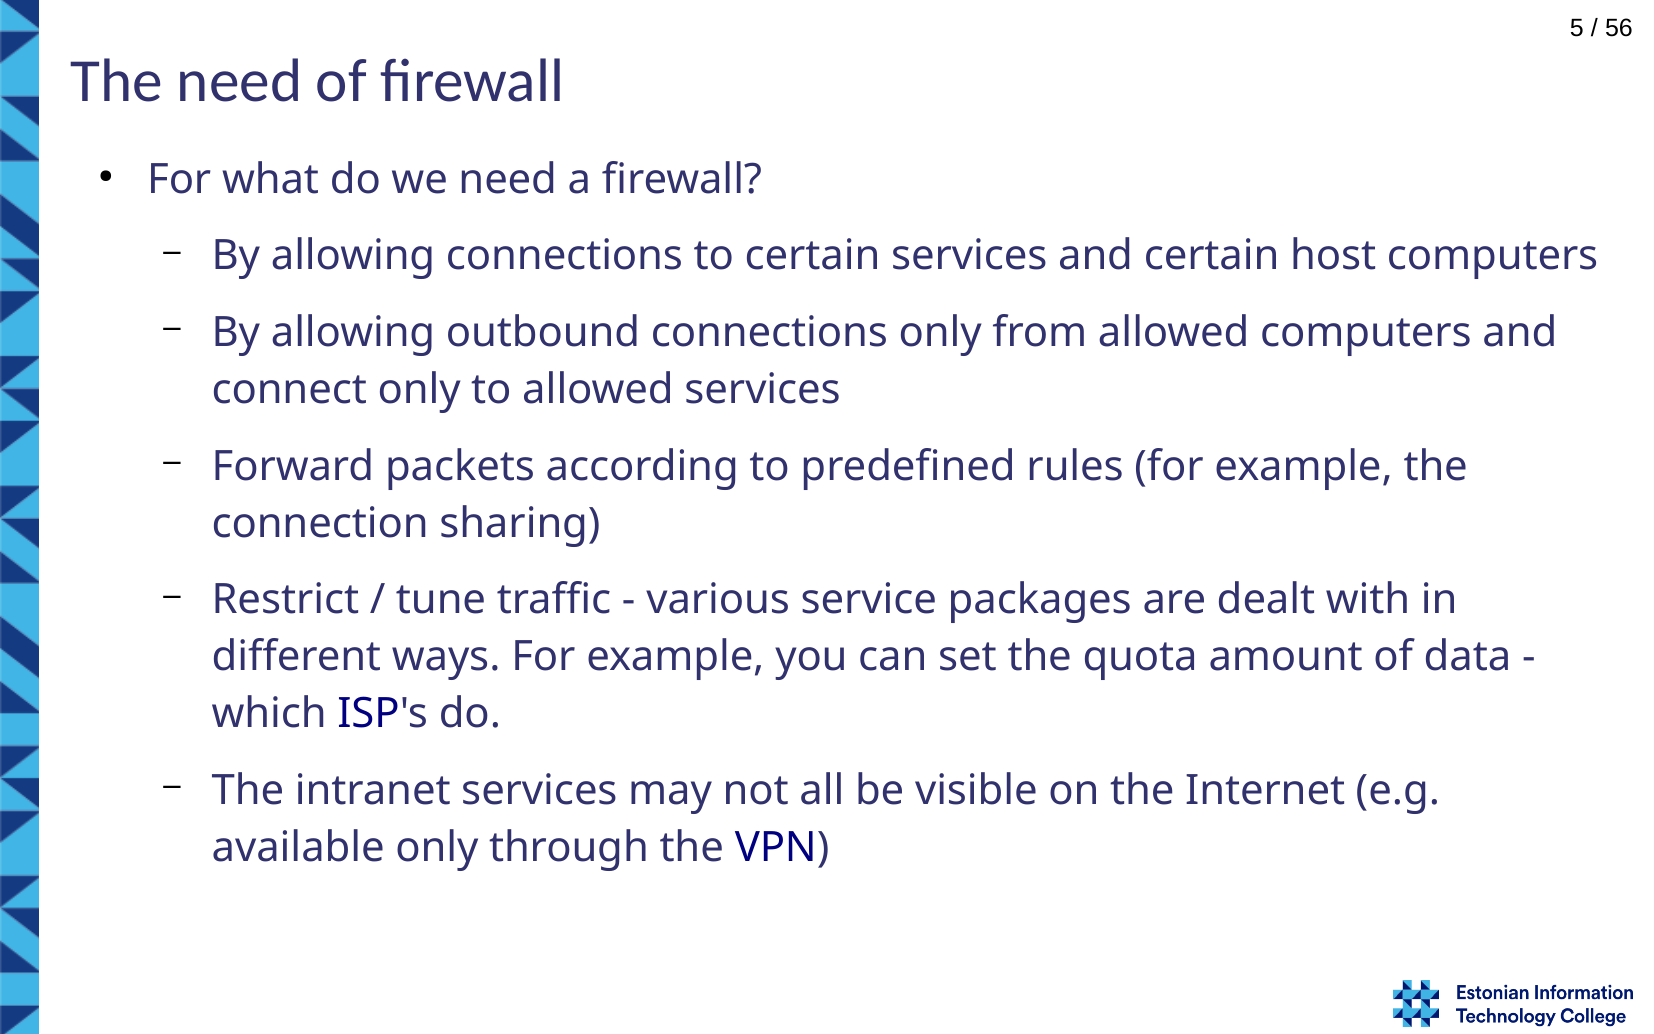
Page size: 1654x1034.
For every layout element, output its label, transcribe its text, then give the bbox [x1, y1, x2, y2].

title The need of firewall [70, 41, 1630, 130]
picture [1393, 980, 1633, 1027]
list For what do we need a firewall? By allowing connections to certain services and certain host computers By allowing outbound connections only from allowed computers and connect only to allowed services Forward packets according to predefined rules (for example, the connection sharing) Restrict / tune traffic - various service packages are dealt with in different ways. For example, you can set the quota amount of data - which ISP's do. The intranet services may not all be visible on the Internet (e.g. available only through the VPN) [82, 148, 1625, 916]
